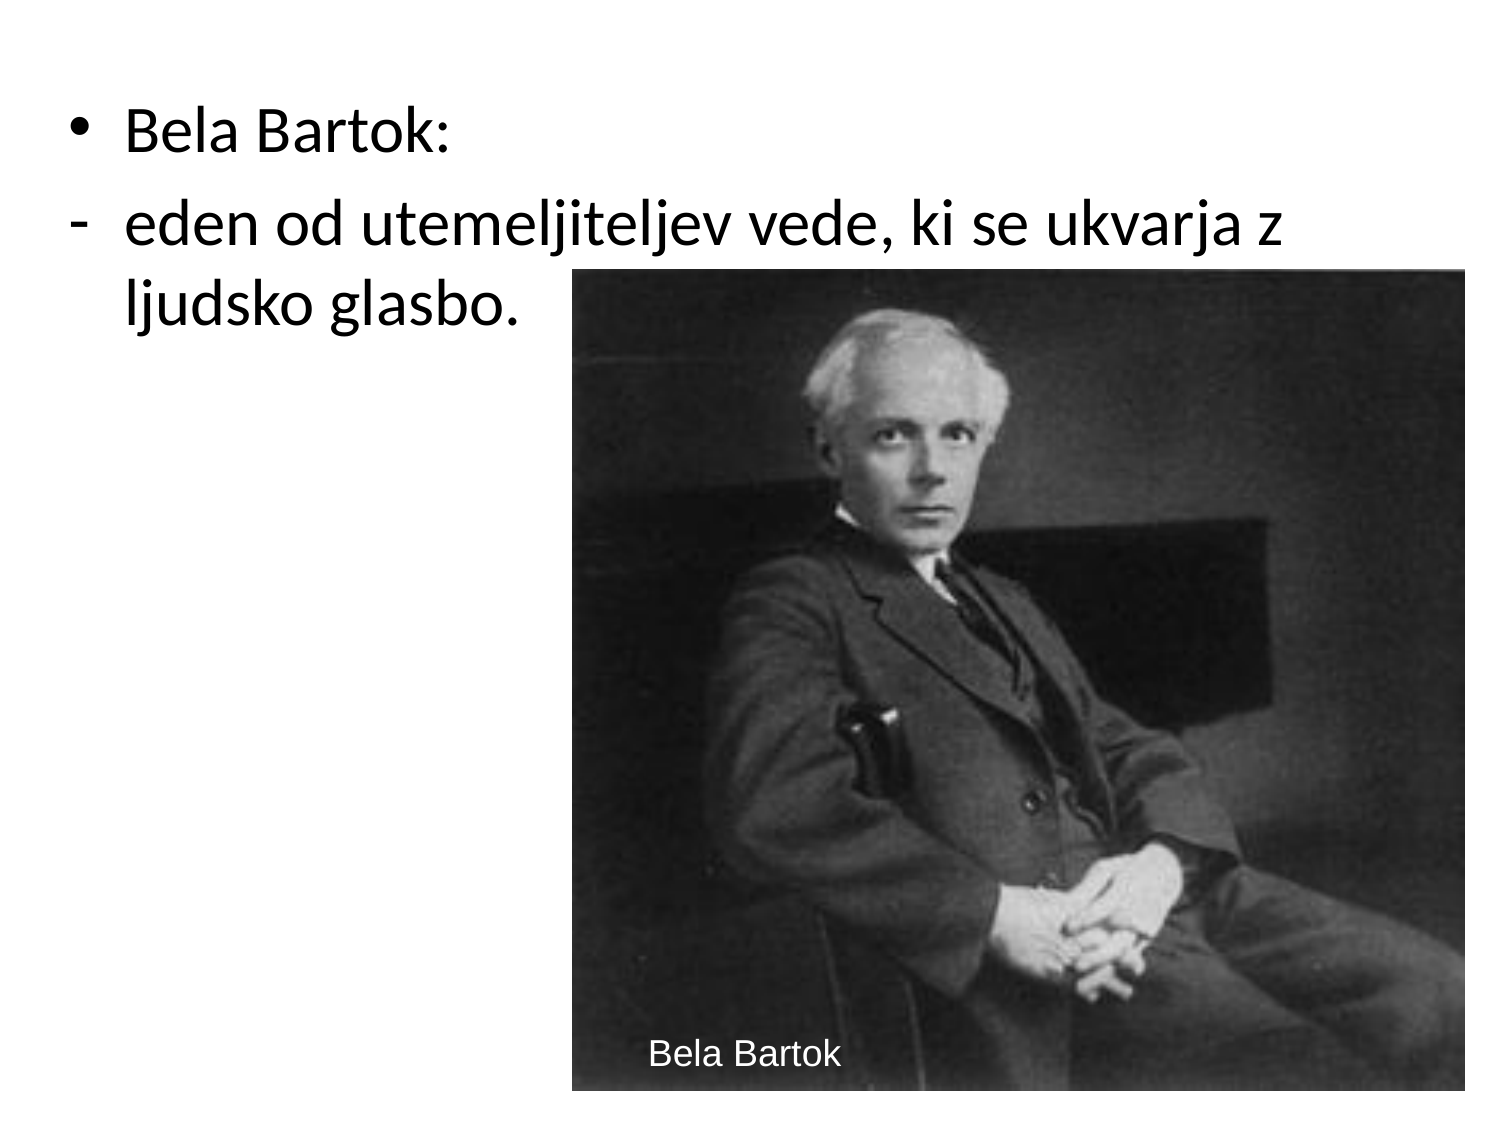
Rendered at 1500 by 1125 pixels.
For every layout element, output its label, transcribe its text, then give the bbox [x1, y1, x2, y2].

text_box Bela Bartok [633, 1021, 857, 1082]
list Bela Bartok: eden od utemeljiteljev vede, ki se ukvarja z ljudsko glasbo. [53, 78, 1404, 821]
picture [572, 269, 1465, 1091]
